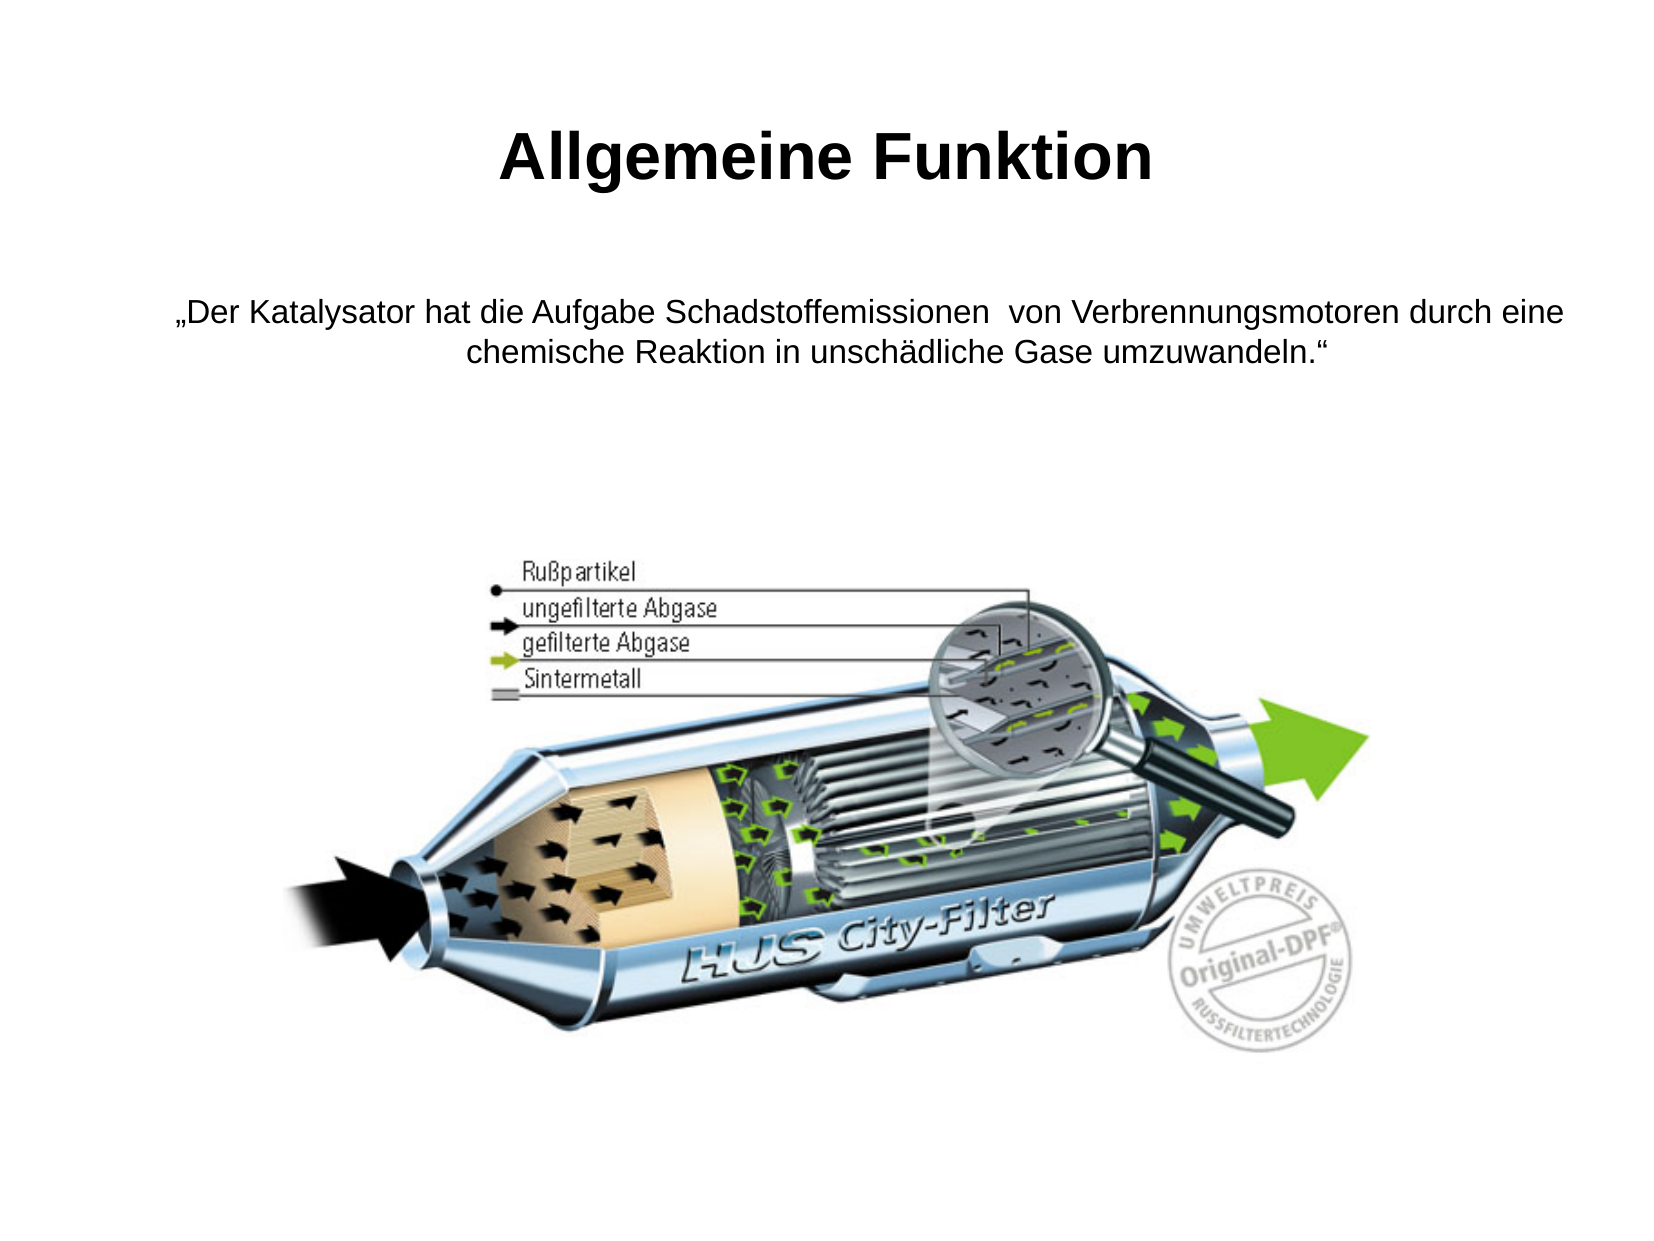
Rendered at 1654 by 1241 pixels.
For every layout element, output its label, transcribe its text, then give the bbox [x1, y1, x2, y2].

title Allgemeine Funktion [82, 49, 1571, 257]
list „Der Katalysator hat die Aufgabe Schadstoffemissionen von Verbrennungsmotoren durch eine chemische Reaktion in unschädliche Gase umzuwandeln.“ [82, 290, 1571, 681]
picture [283, 545, 1371, 1082]
